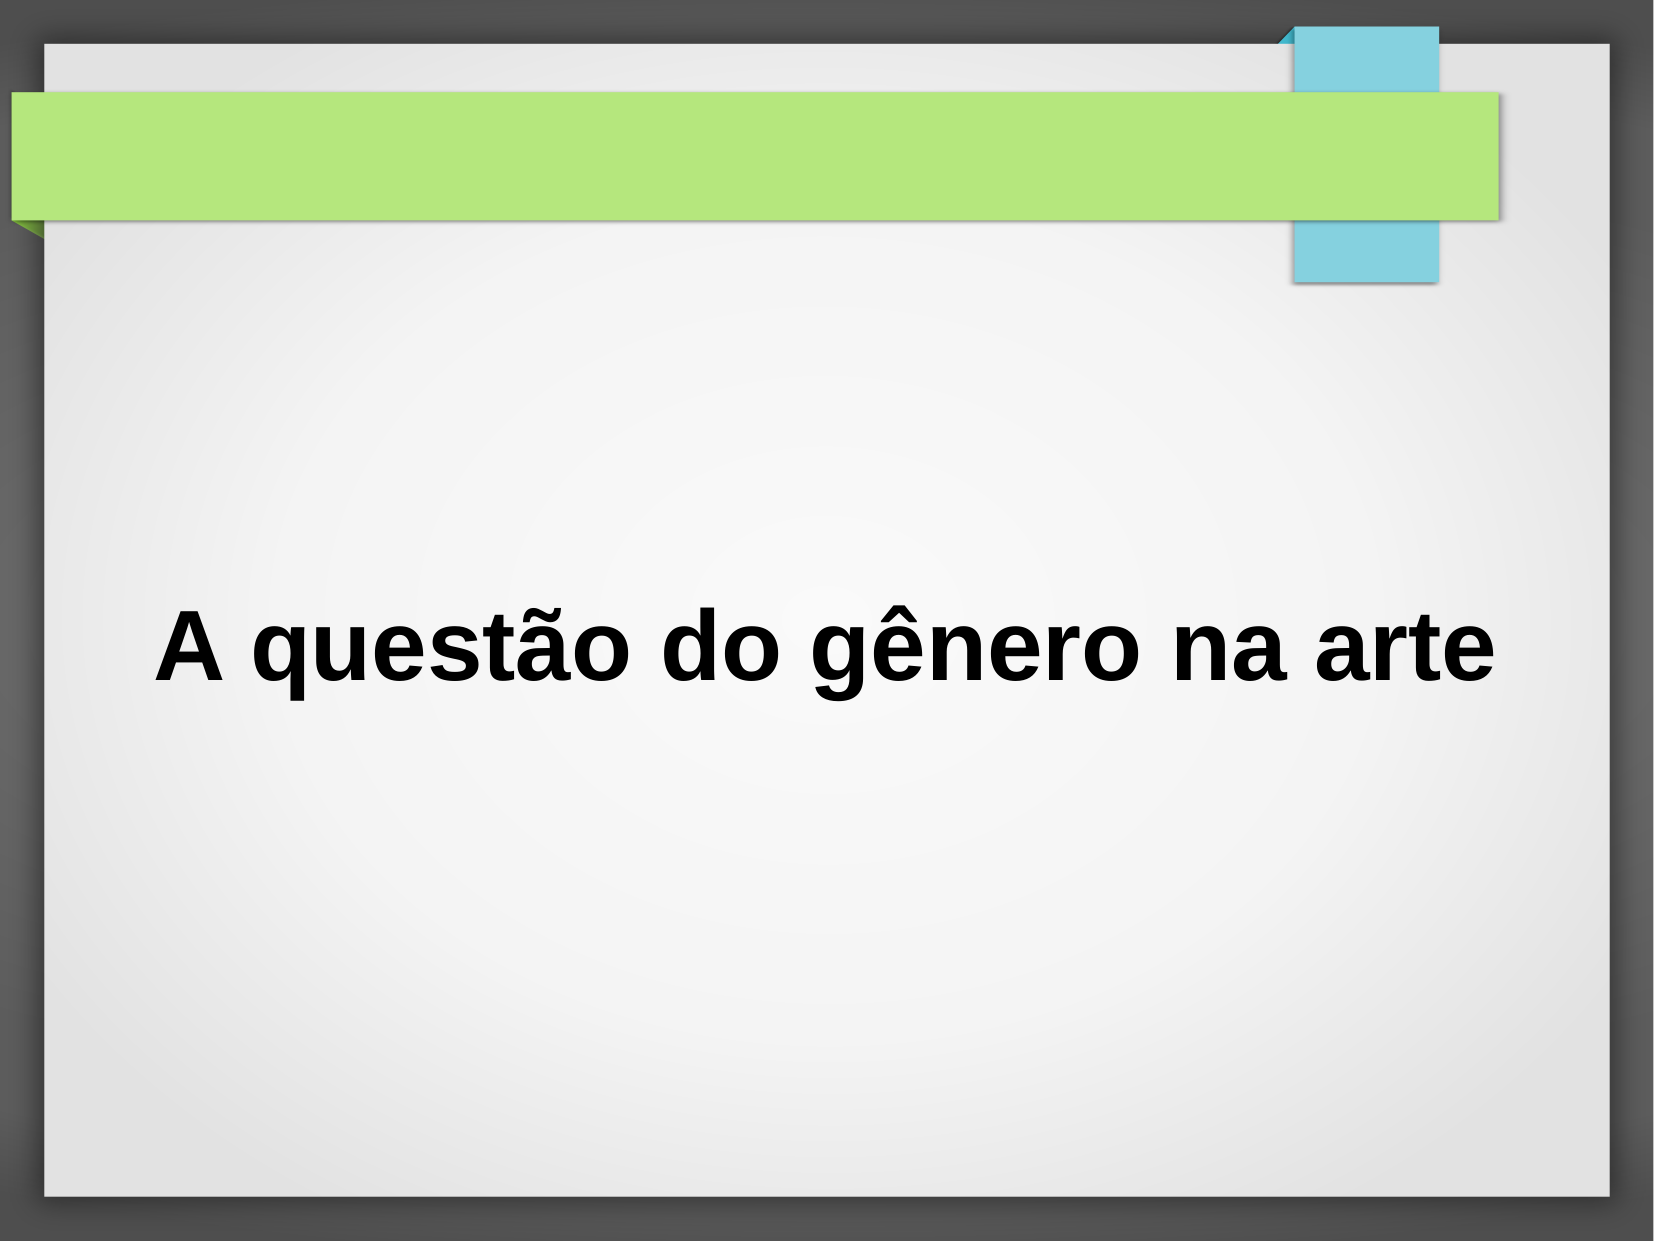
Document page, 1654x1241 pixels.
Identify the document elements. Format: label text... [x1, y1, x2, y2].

picture [0, 0, 1654, 1241]
list A questão do gênero na arte [82, 295, 1571, 1015]
